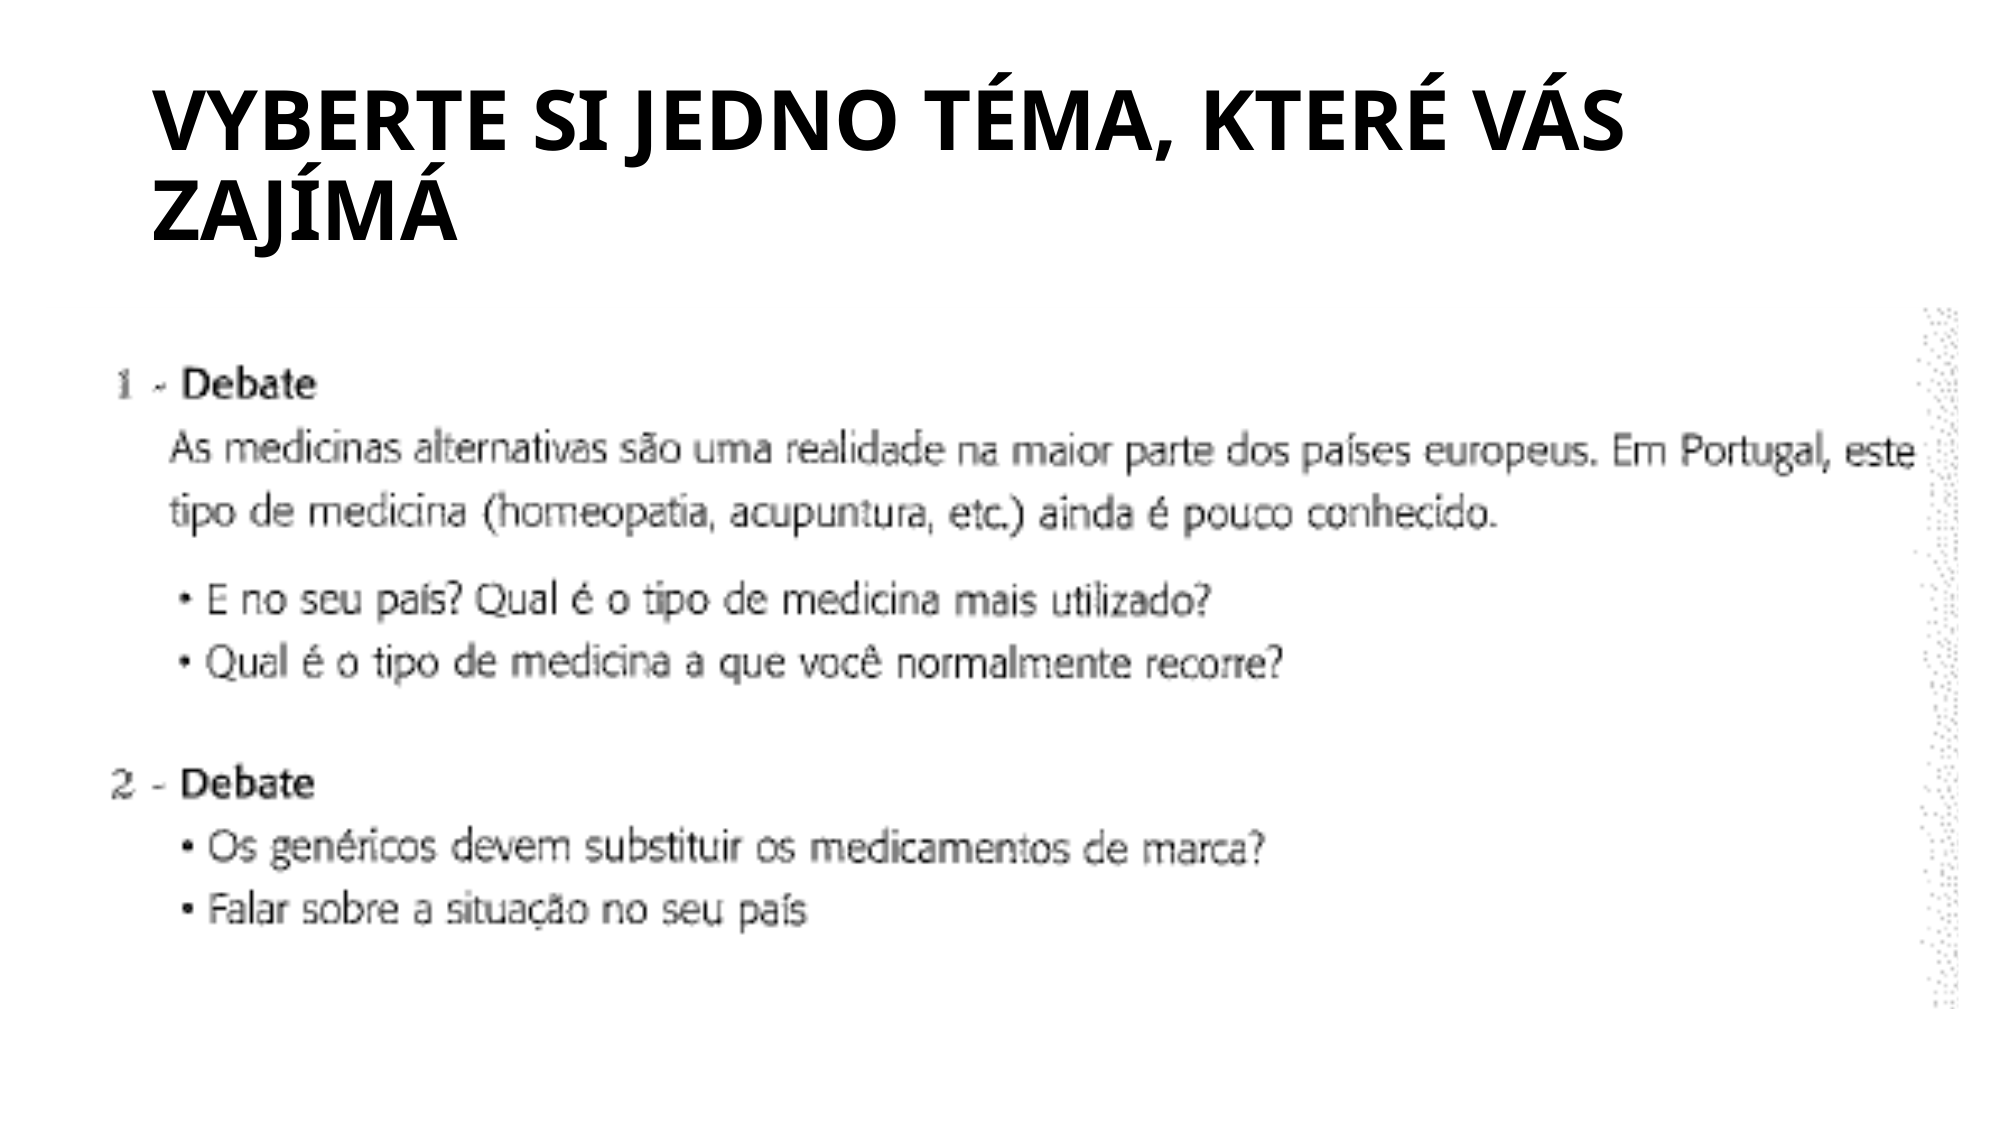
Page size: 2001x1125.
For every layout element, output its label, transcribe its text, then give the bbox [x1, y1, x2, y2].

picture [46, 306, 1959, 1009]
title VYBERTE SI JEDNO TÉMA, KTERÉ VÁS ZAJÍMÁ [137, 59, 1863, 278]
